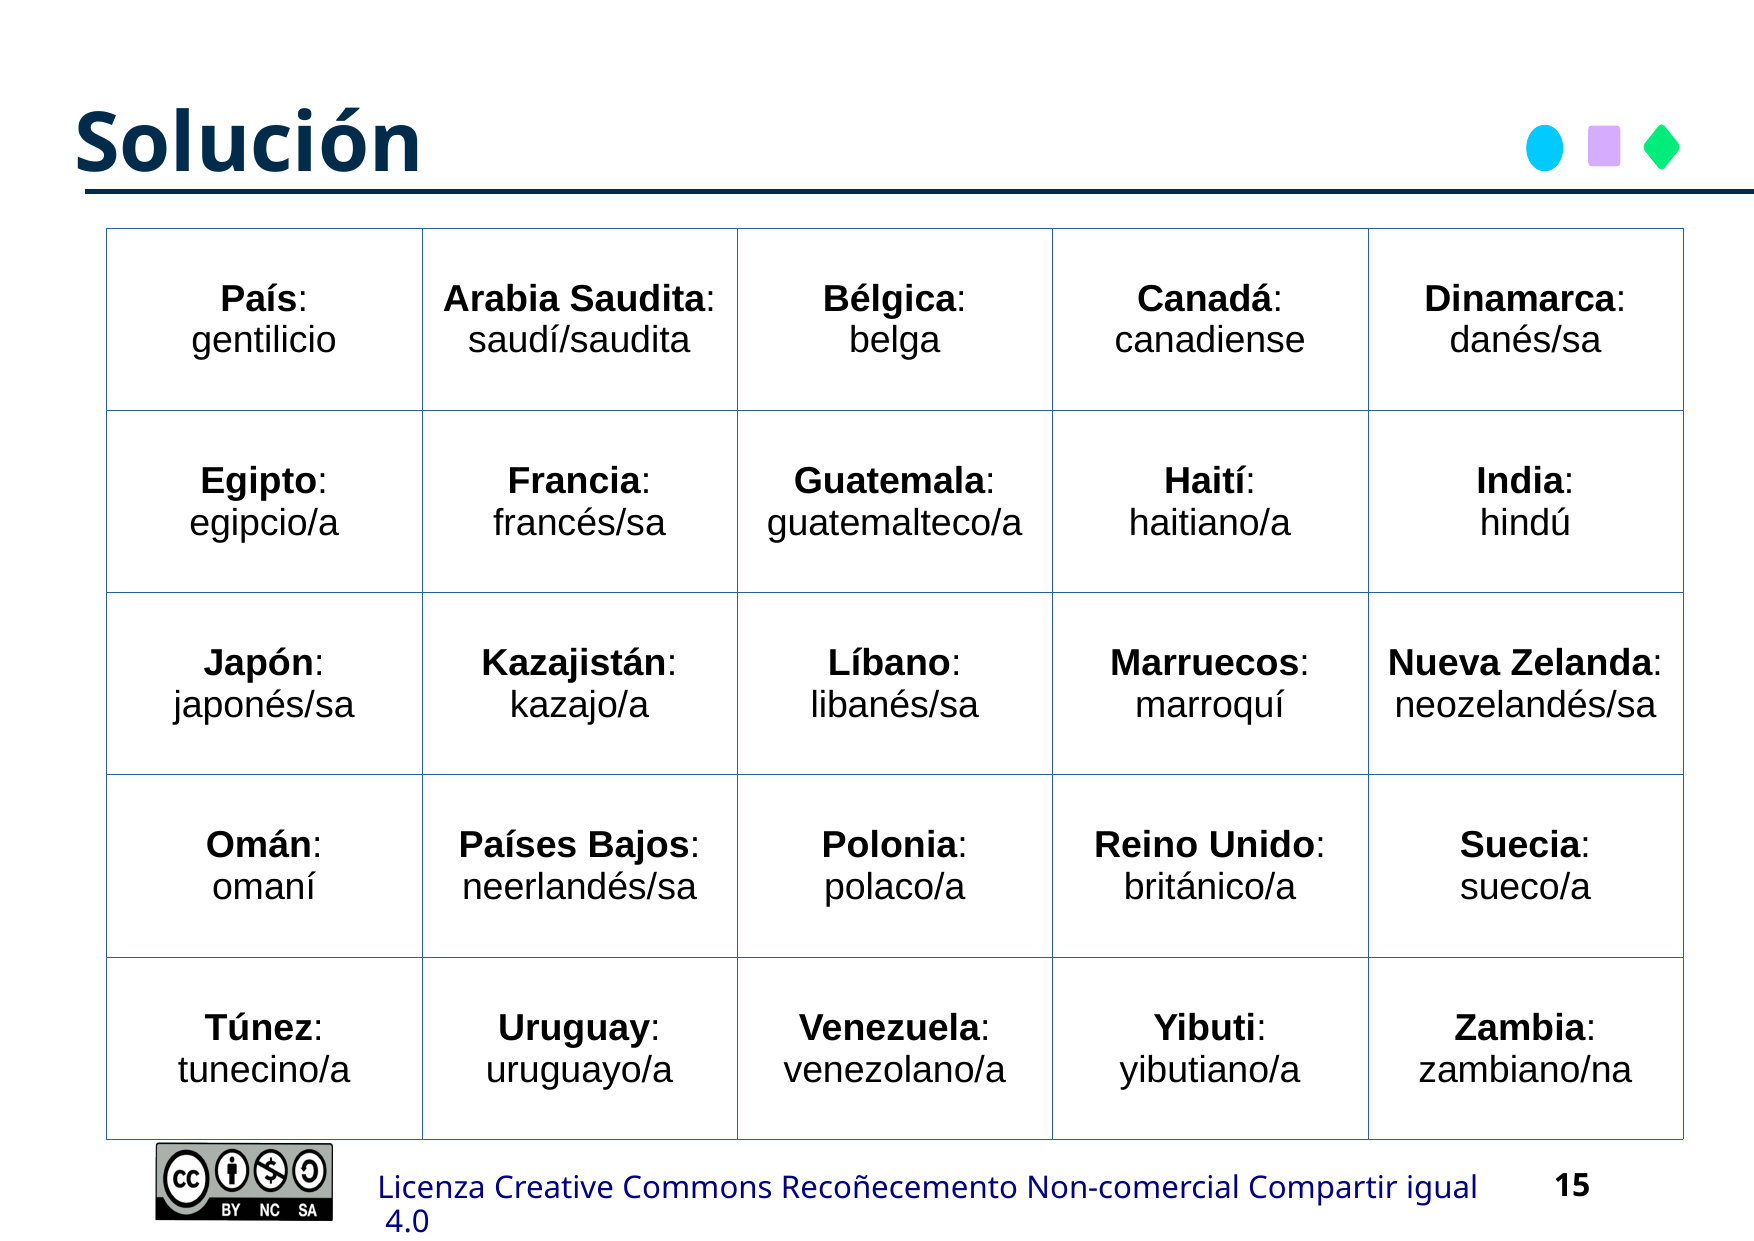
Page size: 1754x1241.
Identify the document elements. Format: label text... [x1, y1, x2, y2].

table_cell Venezuela: venezolano/a [738, 958, 1052, 1132]
title Solución [74, 32, 1404, 196]
table_cell Uruguay: uruguayo/a [423, 958, 737, 1132]
table_header Dinamarca: danés/sa [1369, 229, 1683, 410]
table_cell Polonia: polaco/a [738, 775, 1052, 957]
table_cell Haití: haitiano/a [1053, 411, 1368, 592]
table_cell Yibuti: yibutiano/a [1053, 958, 1368, 1132]
table_header País: gentilicio [107, 229, 422, 410]
table_cell Líbano: libanés/sa [738, 593, 1052, 774]
table_cell Suecia: sueco/a [1369, 775, 1683, 957]
picture [155, 1142, 333, 1221]
table_header Arabia Saudita: saudí/saudita [423, 229, 737, 410]
table_header Bélgica: belga [738, 229, 1052, 410]
table_cell Japón: japonés/sa [107, 593, 422, 774]
table_header Canadá: canadiense [1053, 229, 1368, 410]
table_cell Kazajistán: kazajo/a [423, 593, 737, 774]
table_cell Marruecos: marroquí [1053, 593, 1368, 774]
table_cell Países Bajos: neerlandés/sa [423, 775, 737, 957]
table_cell India: hindú [1369, 411, 1683, 592]
text_box Licenza Creative Commons Recoñecemento Non-comercial Compartir igual 4.0 [362, 1132, 1502, 1241]
table_cell Egipto: egipcio/a [107, 411, 422, 592]
table_cell Túnez: tunecino/a [107, 958, 422, 1139]
table_cell Zambia: zambiano/na [1369, 958, 1683, 1139]
table_cell Guatemala: guatemalteco/a [738, 411, 1052, 592]
table_cell Reino Unido: británico/a [1053, 775, 1368, 957]
table_cell Nueva Zelanda: neozelandés/sa [1369, 593, 1683, 774]
table_cell Omán: omaní [107, 775, 422, 957]
table_cell Francia: francés/sa [423, 411, 737, 592]
